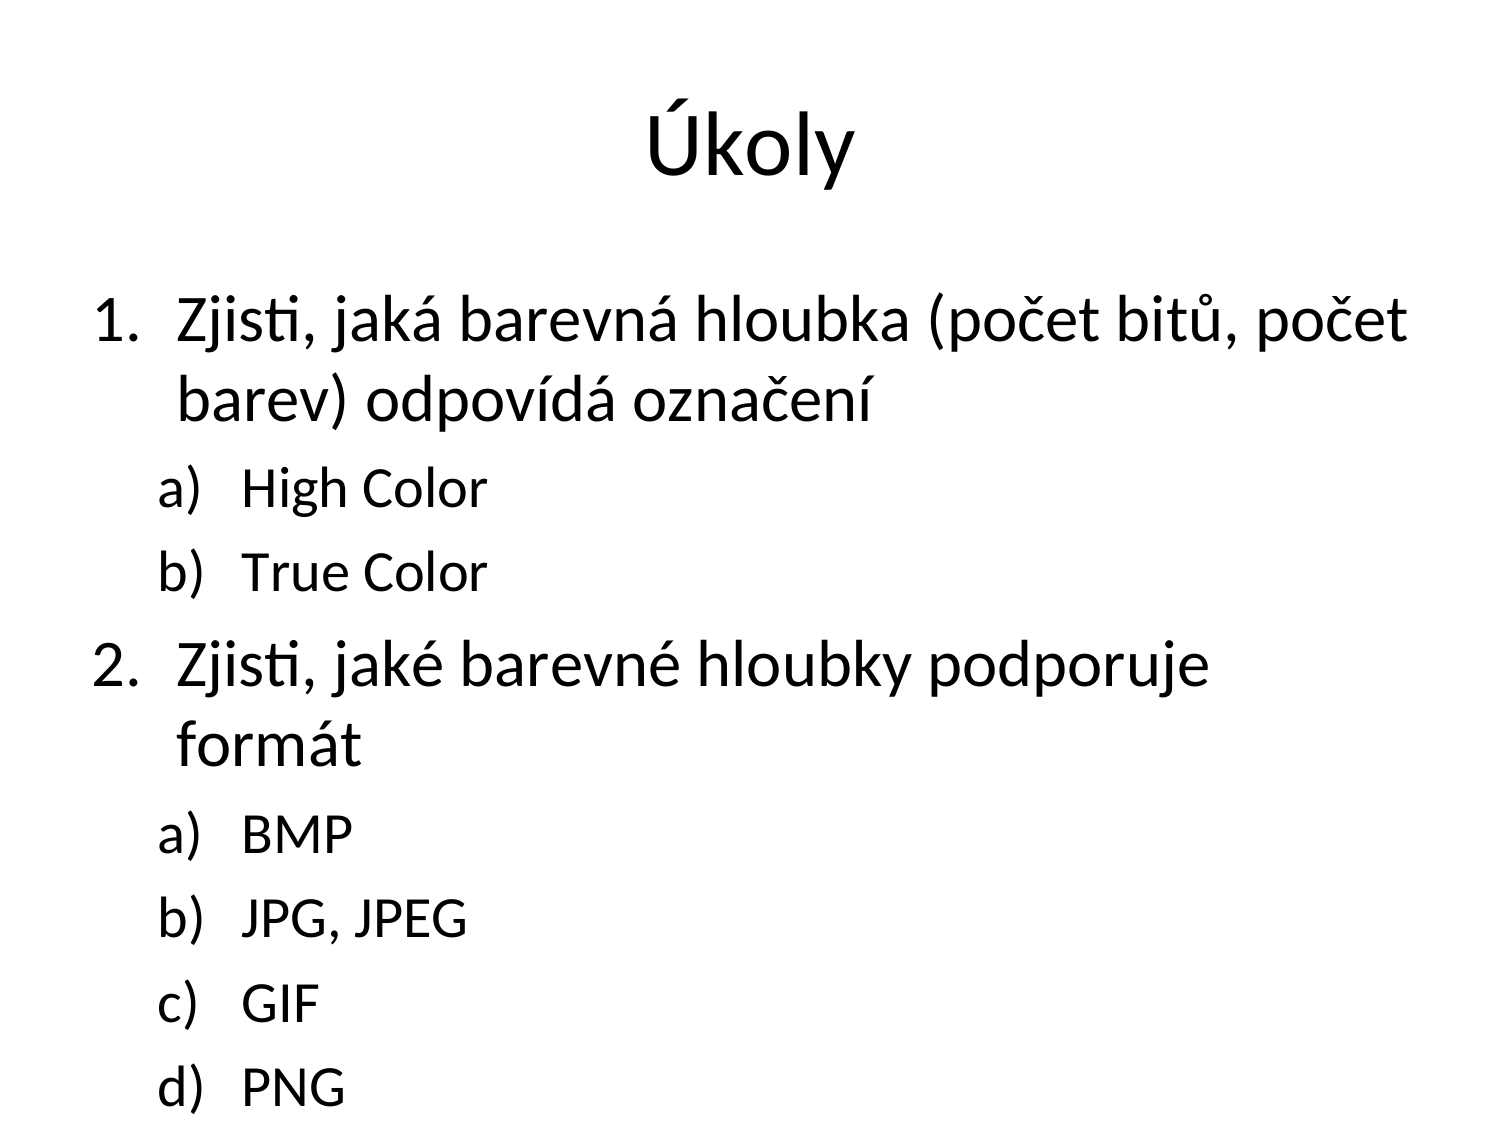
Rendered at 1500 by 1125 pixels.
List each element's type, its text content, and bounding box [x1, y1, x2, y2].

list Zjisti, jaká barevná hloubka (počet bitů, počet barev) odpovídá označení High Color True Color Zjisti, jaké barevné hloubky podporuje formát BMP JPG, JPEG GIF PNG [76, 267, 1427, 1125]
title Úkoly [75, 45, 1426, 233]
